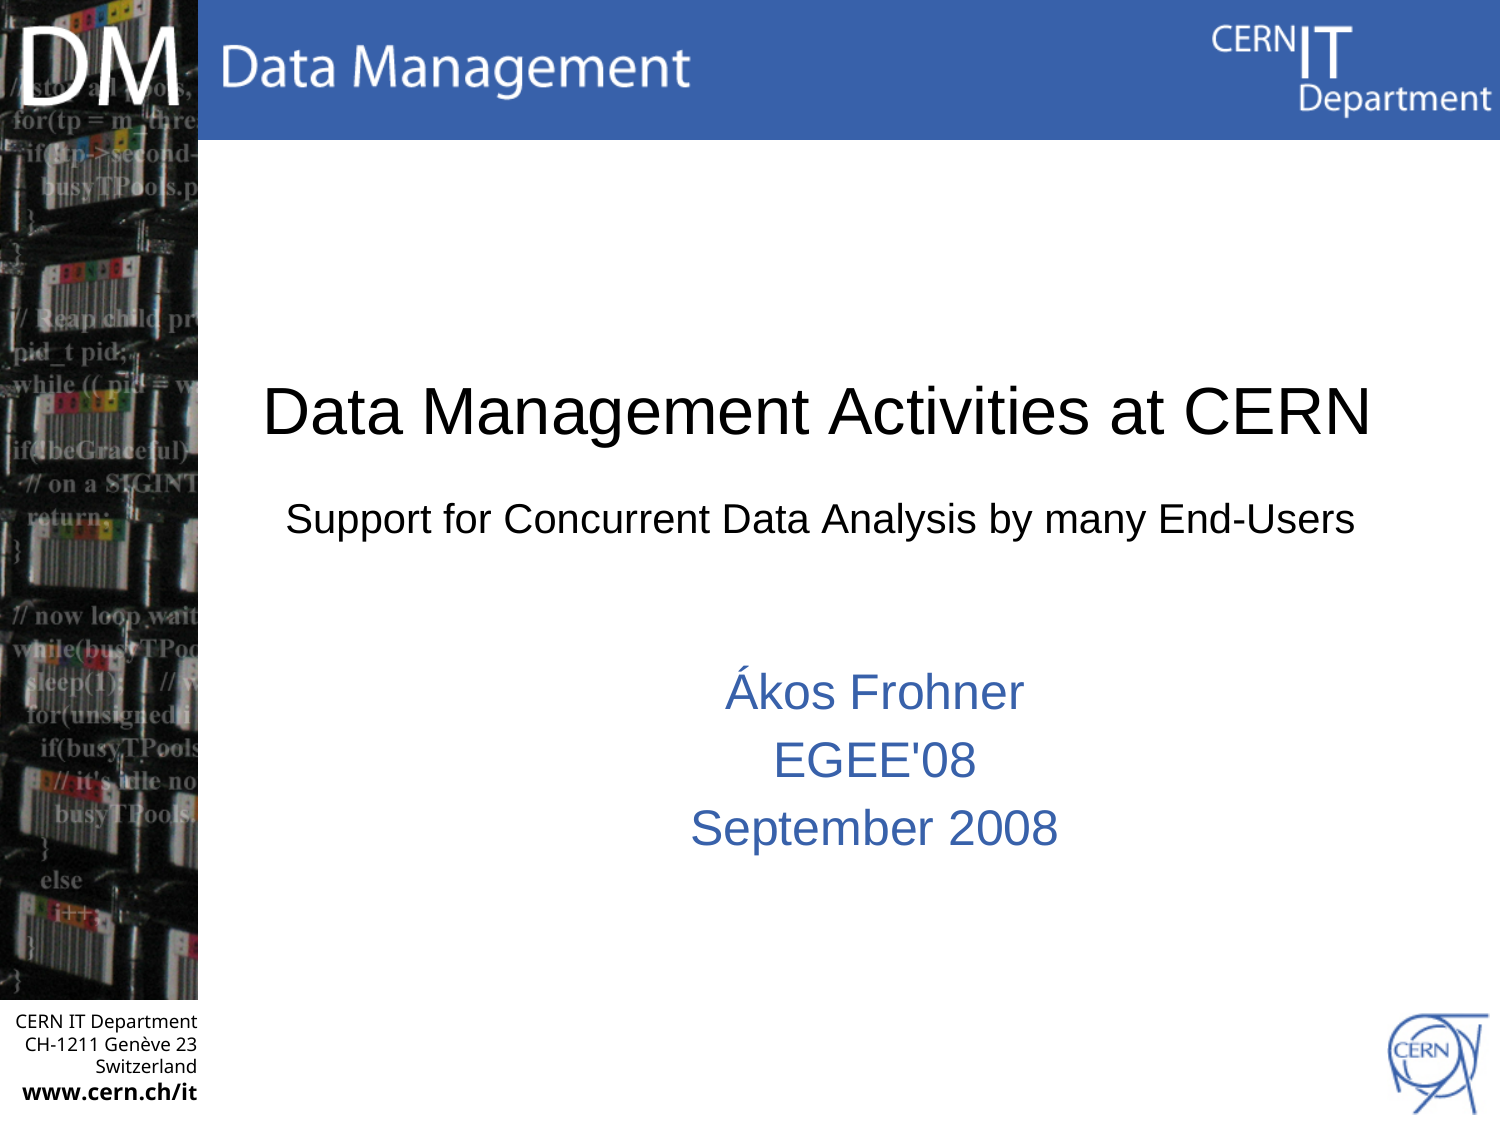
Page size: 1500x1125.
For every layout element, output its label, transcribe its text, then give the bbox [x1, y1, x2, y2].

title Data Management Activities at CERN Support for Concurrent Data Analysis by many End-Users [262, 299, 1426, 542]
subtitle Ákos Frohner EGEE'08 September 2008 [350, 582, 1401, 871]
picture [1387, 1012, 1490, 1115]
